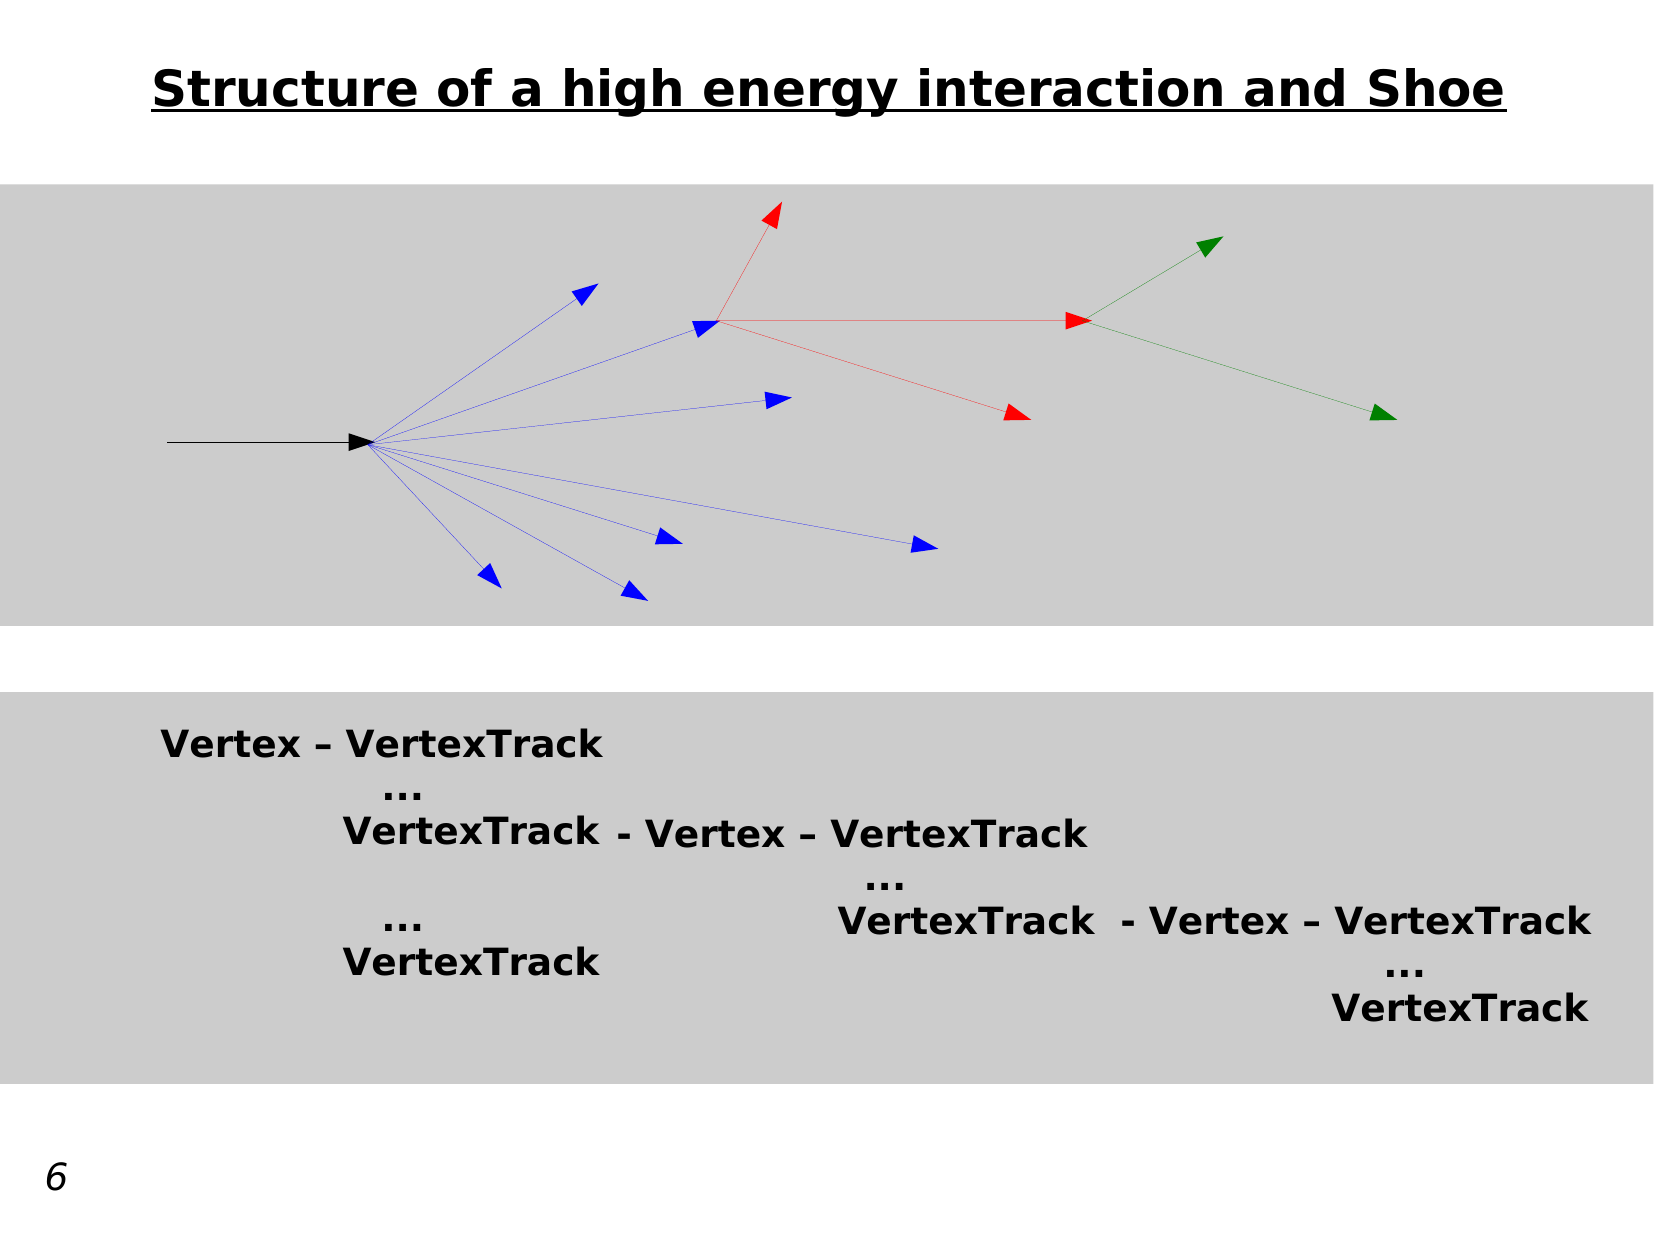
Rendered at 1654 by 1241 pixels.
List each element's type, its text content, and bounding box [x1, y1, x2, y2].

text_box Structure of a high energy interaction and Shoe [151, 59, 1508, 118]
text_box - Vertex – VertexTrack ... VertexTrack - Vertex – VertexTrack ... VertexTrack [603, 812, 1593, 1031]
text_box [0, 692, 1654, 1084]
text_box [0, 184, 1654, 626]
text_box Vertex – VertexTrack ... VertexTrack ... VertexTrack [4, 722, 639, 1028]
